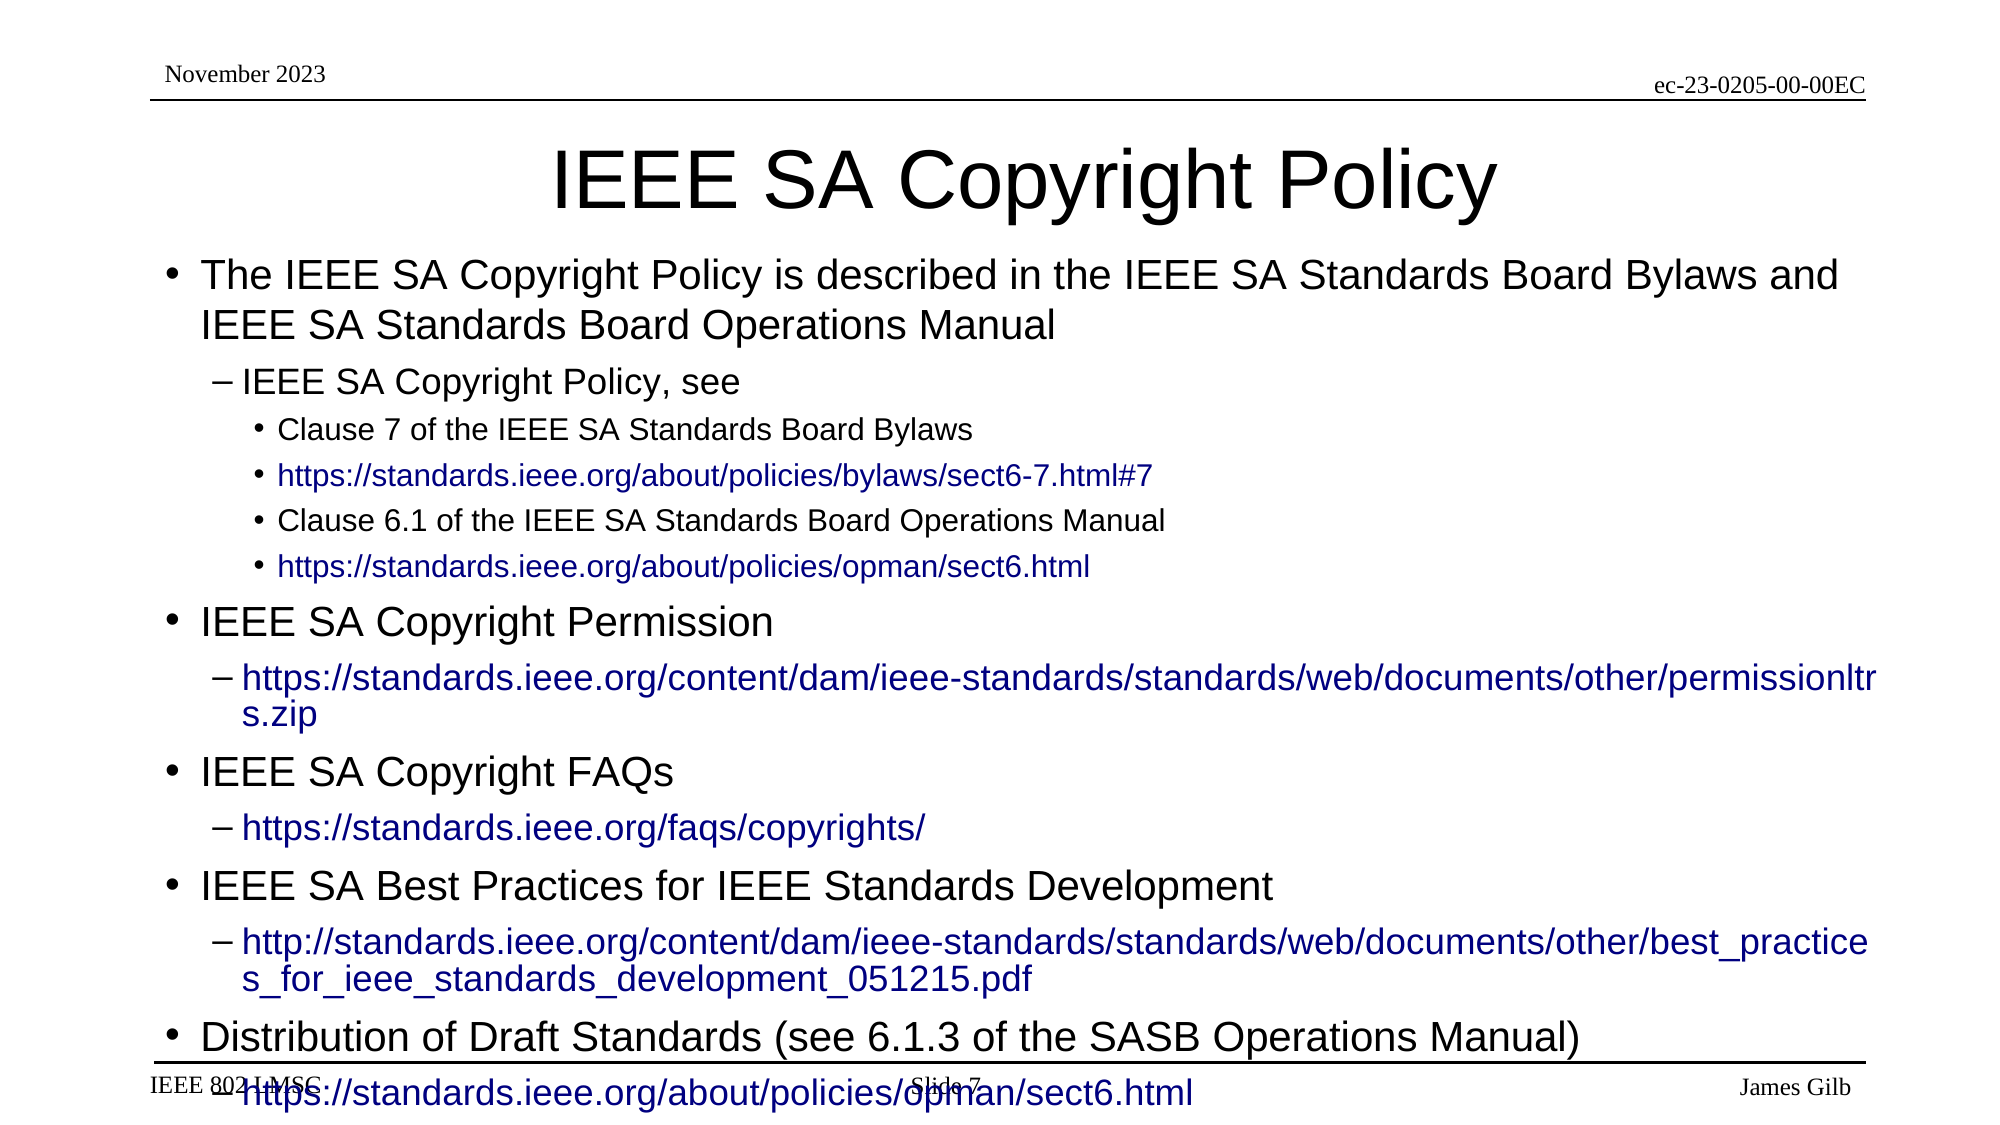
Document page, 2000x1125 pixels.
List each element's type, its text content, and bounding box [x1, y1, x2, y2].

title IEEE SA Copyright Policy [149, 112, 1900, 238]
list The IEEE SA Copyright Policy is described in the IEEE SA Standards Board Bylaws and IEEE SA Standards Board Operations Manual IEEE SA Copyright Policy, see Clause 7 of the IEEE SA Standards Board Bylaws https://standards.ieee.org/about/policies/bylaws/sect6-7.html#7 Clause 6.1 of the IEEE SA Standards Board Operations Manual https://standards.ieee.org/about/policies/opman/sect6.html IEEE SA Copyright Permission https://standards.ieee.org/content/dam/ieee-standards/standards/web/documents/other/permissionltrs.zip IEEE SA Copyright FAQs https://standards.ieee.org/faqs/copyrights/ IEEE SA Best Practices for IEEE Standards Development http://standards.ieee.org/content/dam/ieee-standards/standards/web/documents/other/best_practices_for_ieee_standards_development_051215.pdf Distribution of Draft Standards (see 6.1.3 of the SASB Operations Manual) https://standards.ieee.org/about/policies/opman/sect6.html [149, 239, 1900, 1051]
